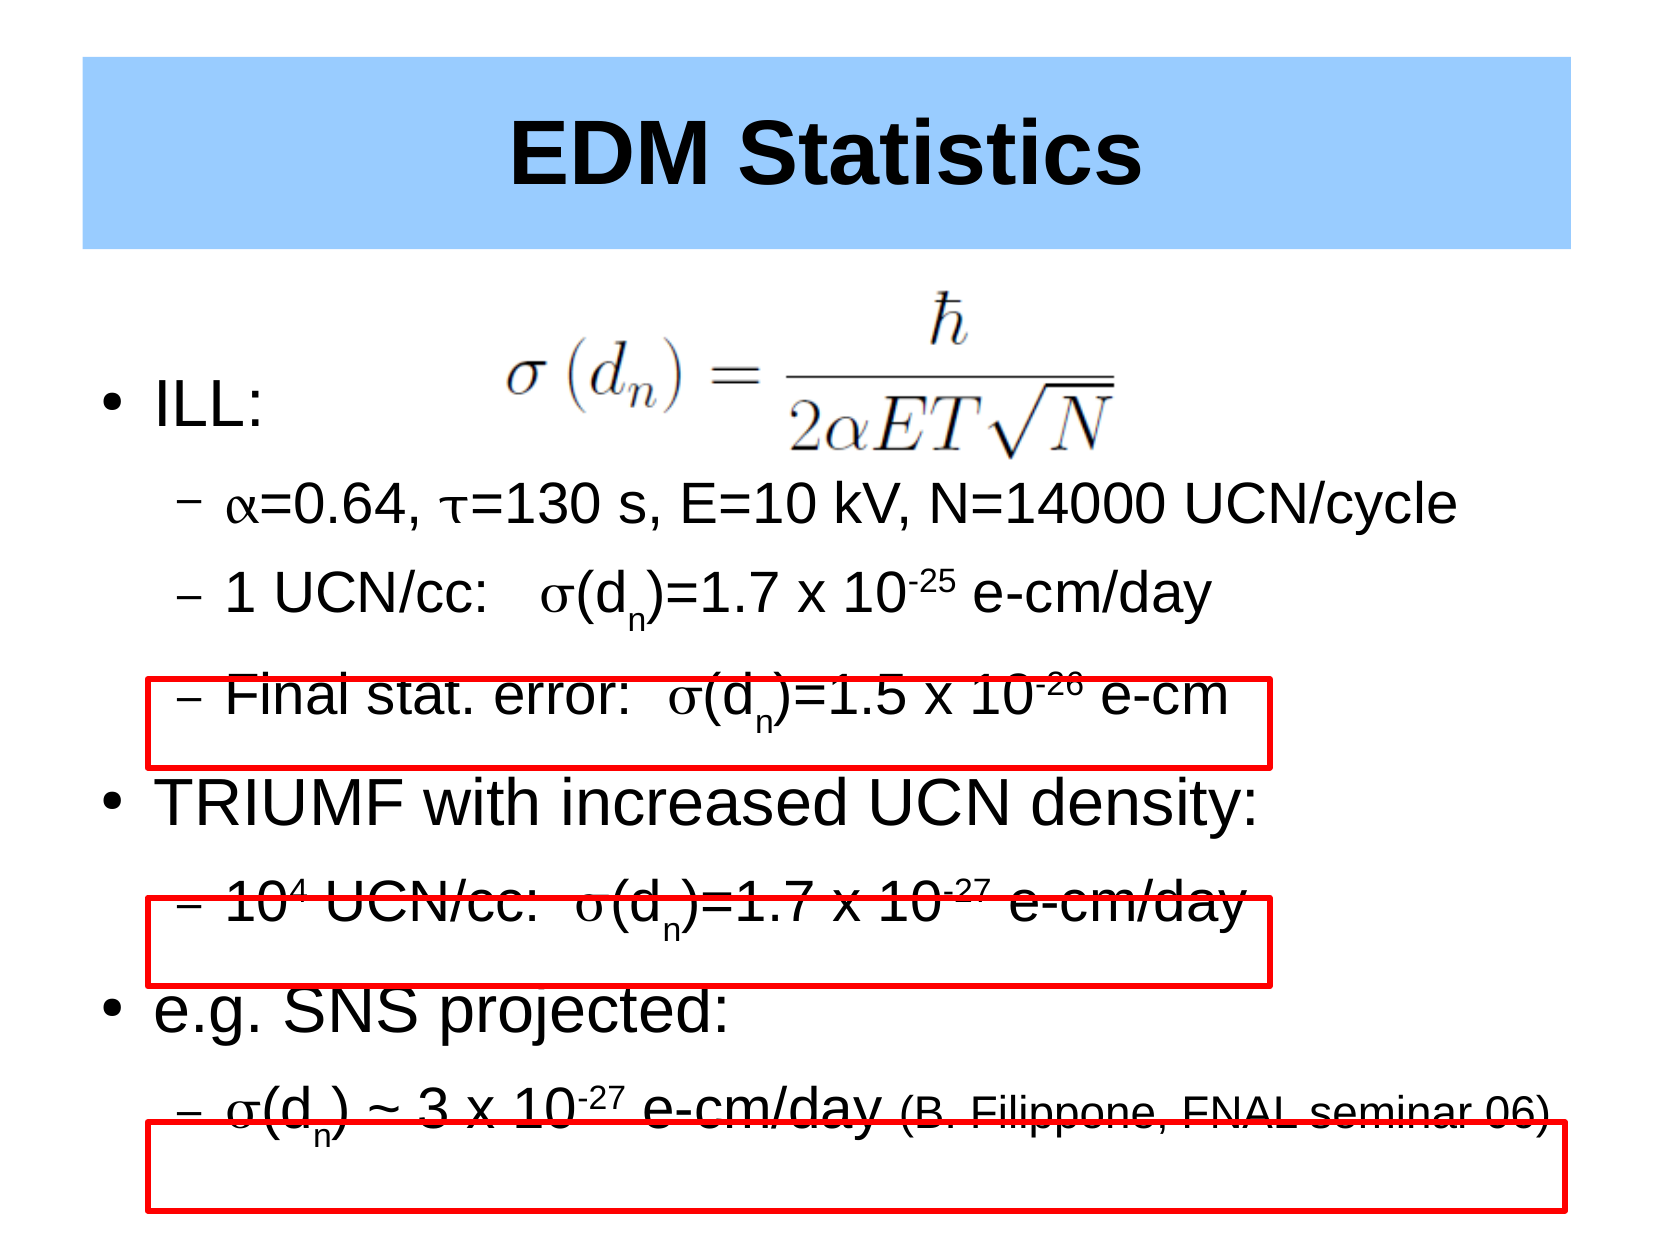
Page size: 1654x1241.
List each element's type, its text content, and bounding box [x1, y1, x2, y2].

title EDM Statistics [82, 56, 1571, 250]
list ILL: =0.64, =130 s, E=10 kV, N=14000 UCN/cycle 1 UCN/cc: (dn)=1.7 x 10-25 e-cm/day Final stat. error: (dn)=1.5 x 10-26 e-cm TRIUMF with increased UCN density: 104 UCN/cc: (dn)=1.7 x 10-27 e-cm/day e.g. SNS projected: (dn) ~ 3 x 10-27 e-cm/day (B. Filippone, FNAL seminar 06) [82, 366, 1571, 1210]
picture [442, 250, 1194, 366]
list ILL: =0.64, =130 s, E=10 kV, N=14000 UCN/cycle 1 UCN/cc: (dn)=1.7 x 10-25 e-cm/day Final stat. error: (dn)=1.5 x 10-26 e-cm TRIUMF with increased UCN density: 104 UCN/cc: (dn)=1.7 x 10-27 e-cm/day e.g. SNS projected: (dn) ~ 3 x 10-27 e-cm/day (B. Filippone, FNAL seminar 06) [151, 1125, 1562, 1208]
